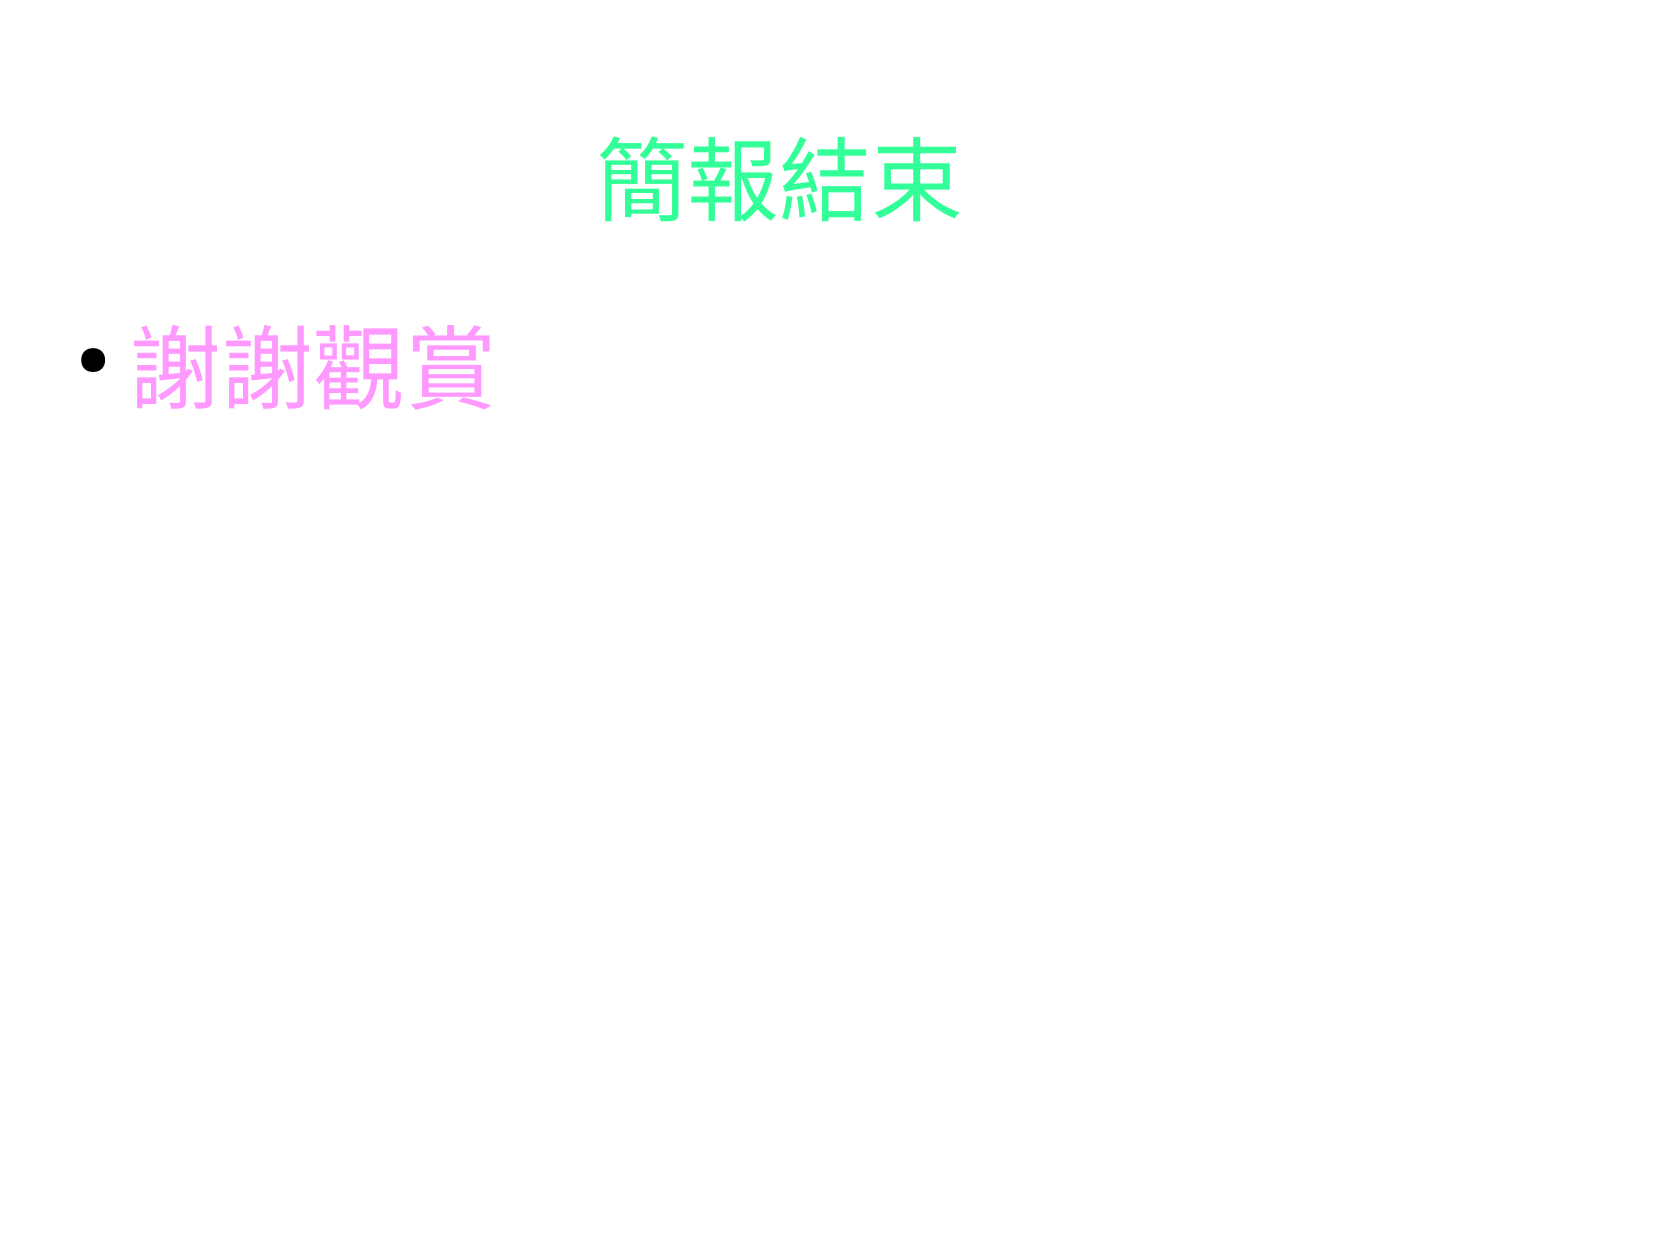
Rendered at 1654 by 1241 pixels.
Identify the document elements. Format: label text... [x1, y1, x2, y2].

title 簡報結束 [35, 70, 1524, 278]
list 謝謝觀賞 [59, 296, 1548, 1016]
